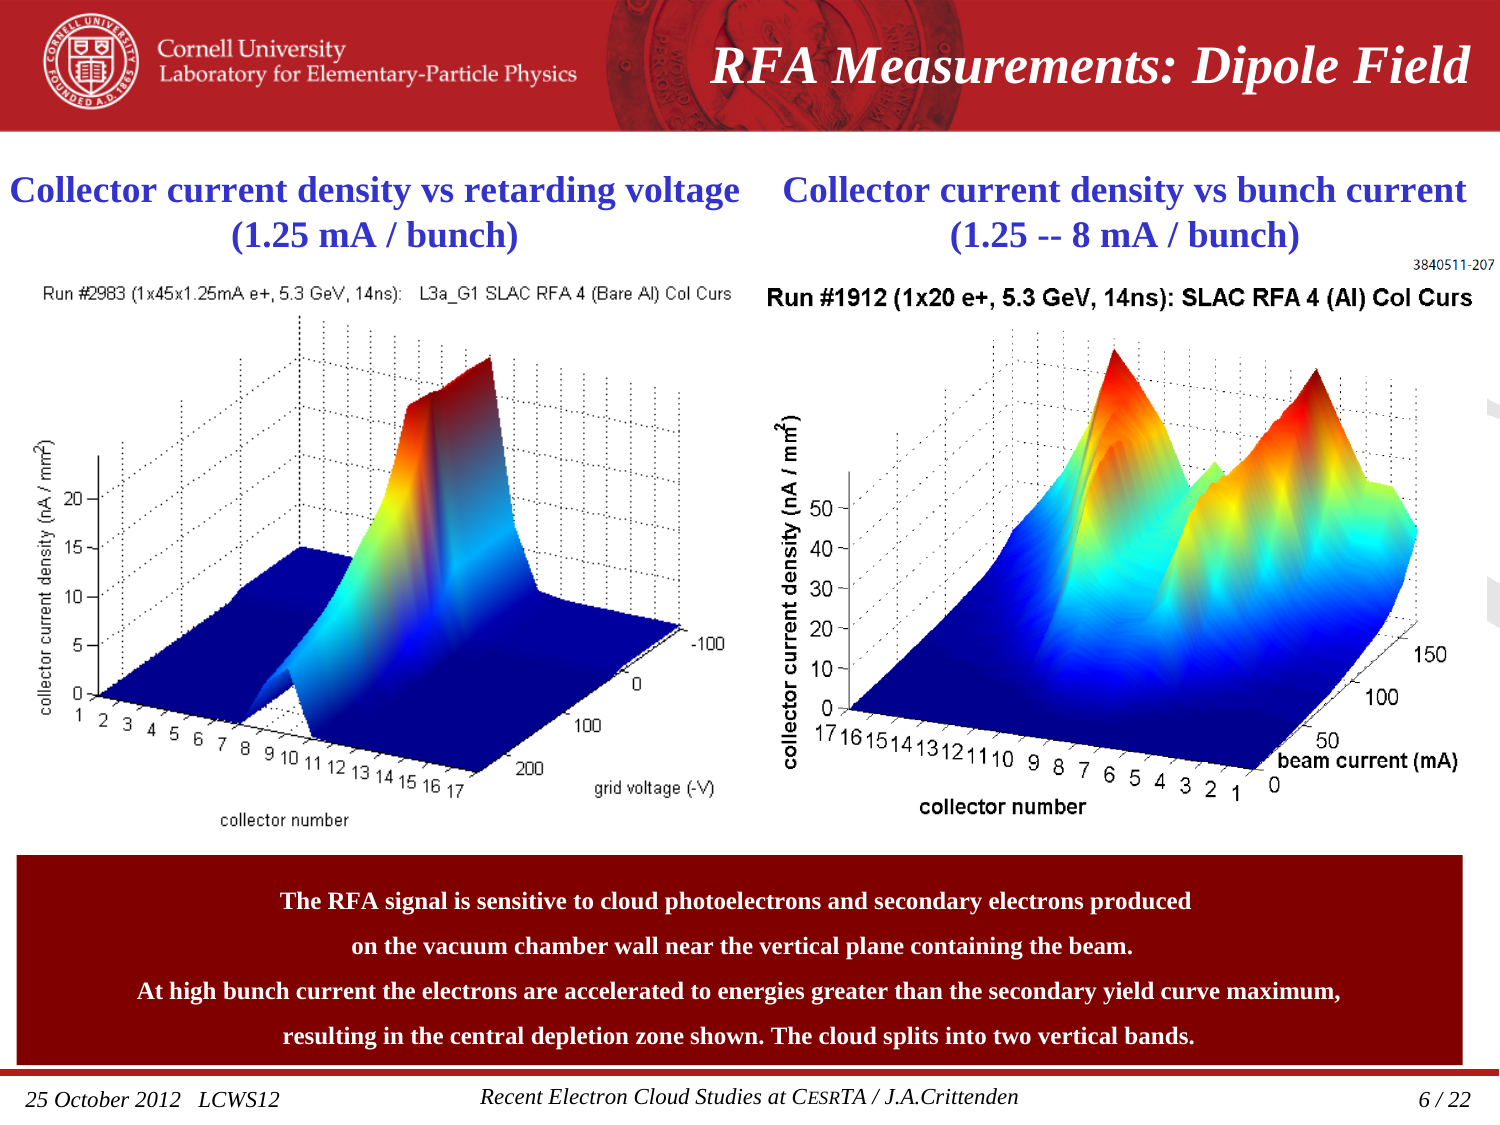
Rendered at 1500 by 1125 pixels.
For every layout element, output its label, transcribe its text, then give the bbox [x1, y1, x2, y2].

picture [0, 0, 1500, 132]
text_box The RFA signal is sensitive to cloud photoelectrons and secondary electrons produced on the vacuum chamber wall near the vertical plane containing the beam. At high bunch current the electrons are accelerated to energies greater than the secondary yield curve maximum, resulting in the central depletion zone shown. The cloud splits into two vertical bands. [16, 855, 1463, 1066]
picture [0, 297, 1500, 833]
text_box Collector current density vs bunch current (1.25 -- 8 mA / bunch) [750, 164, 1500, 297]
text_box Collector current density vs retarding voltage (1.25 mA / bunch) [0, 164, 750, 297]
title RFA Measurements: Dipole Field [412, 0, 1500, 113]
